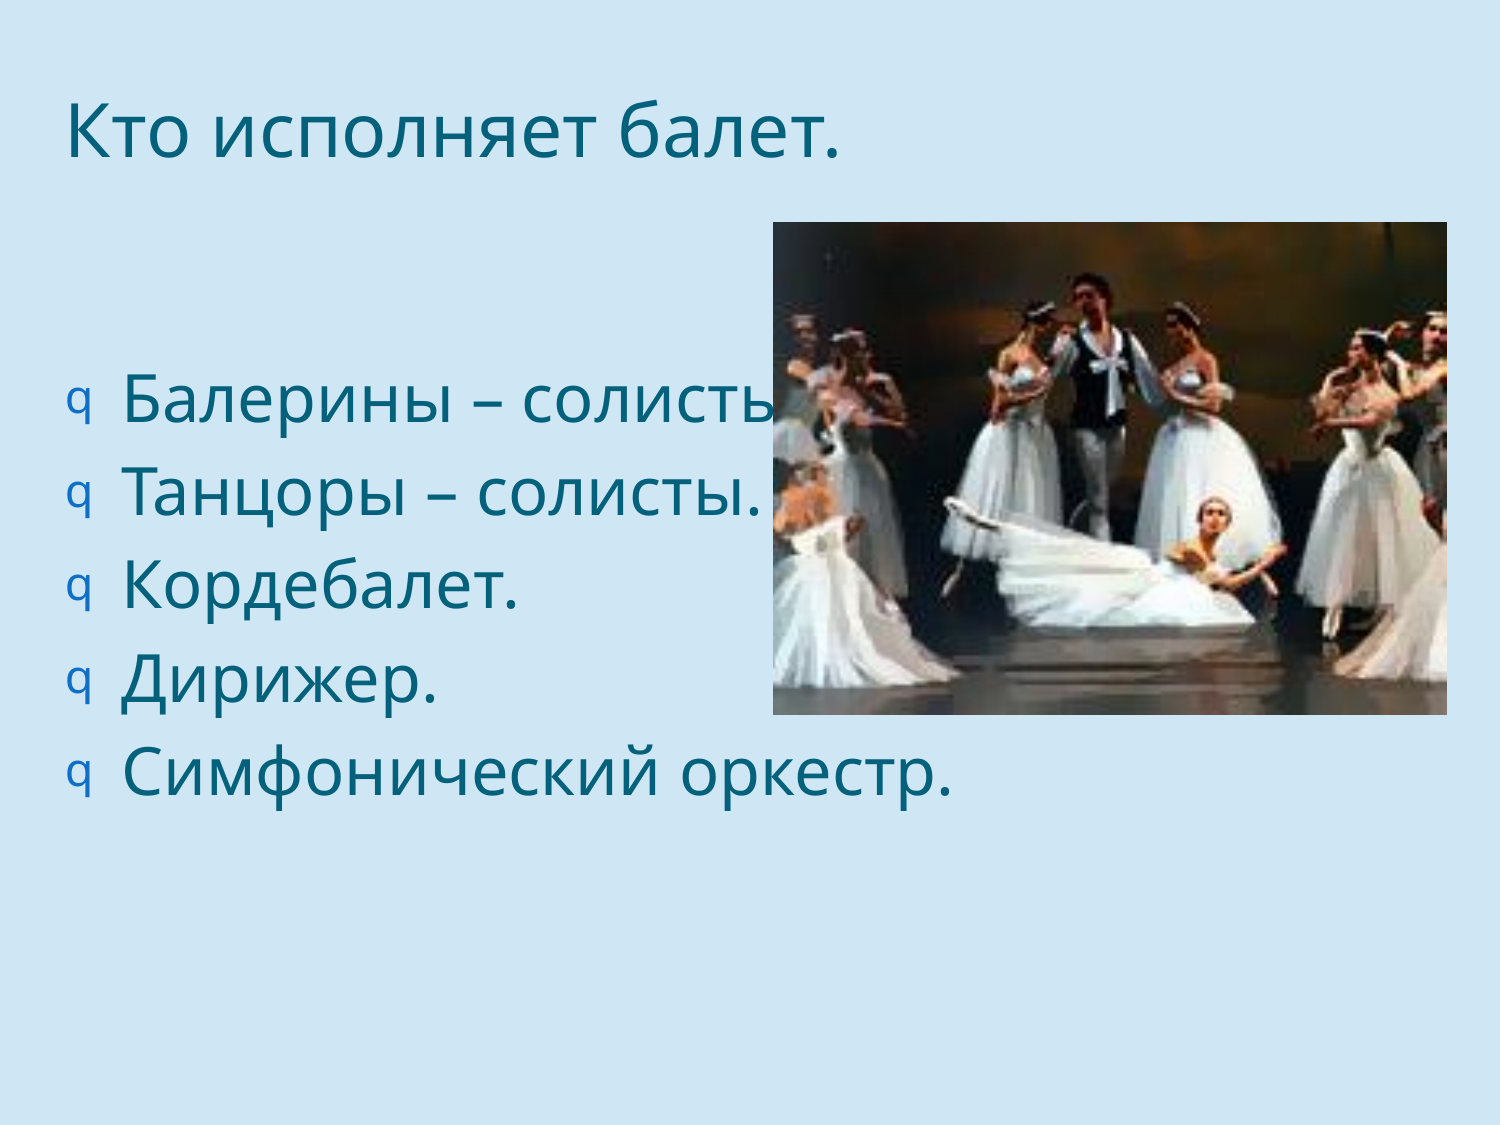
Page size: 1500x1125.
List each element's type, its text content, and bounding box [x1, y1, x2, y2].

title Кто исполняет балет. [50, 75, 1475, 213]
picture [773, 222, 1447, 715]
list Балерины – солисты. Танцоры – солисты. Кордебалет. Дирижер. Симфонический оркестр. [50, 254, 1475, 998]
